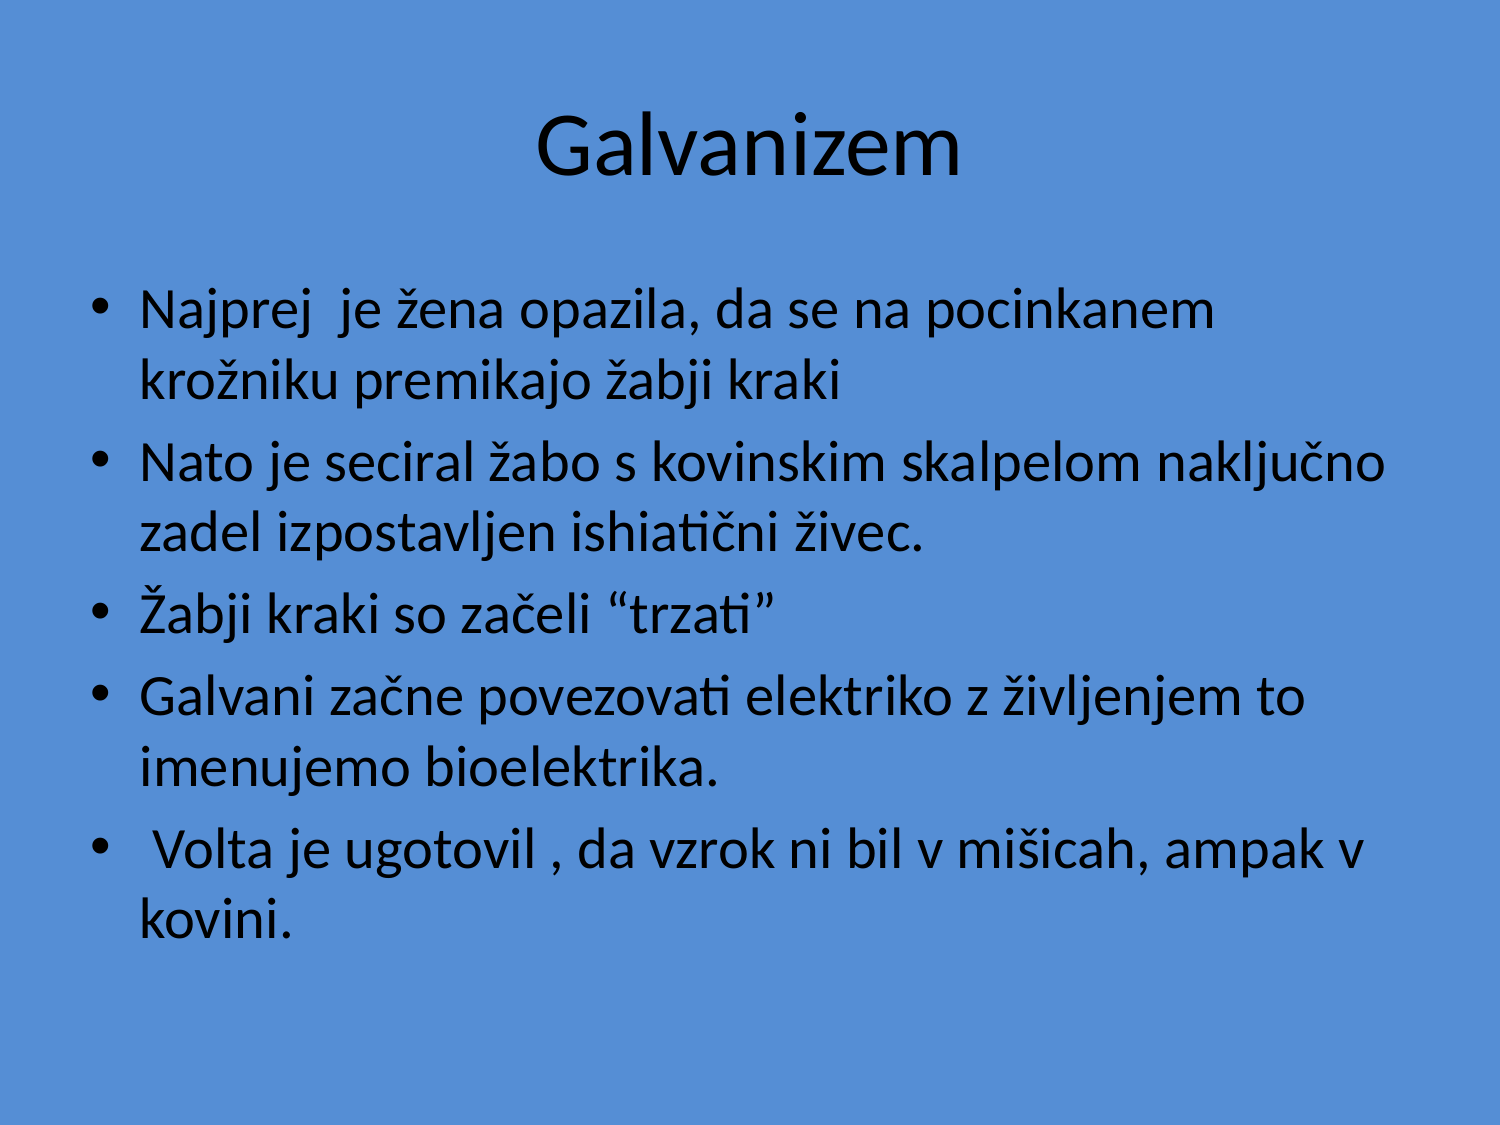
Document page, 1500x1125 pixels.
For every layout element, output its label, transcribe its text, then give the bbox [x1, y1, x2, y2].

list Najprej je žena opazila, da se na pocinkanem krožniku premikajo žabji kraki Nato je seciral žabo s kovinskim skalpelom naključno zadel izpostavljen ishiatični živec. Žabji kraki so začeli “trzati” Galvani začne povezovati elektriko z življenjem to imenujemo bioelektrika. Volta je ugotovil , da vzrok ni bil v mišicah, ampak v kovini. [75, 262, 1425, 1005]
title Galvanizem [75, 45, 1425, 233]
